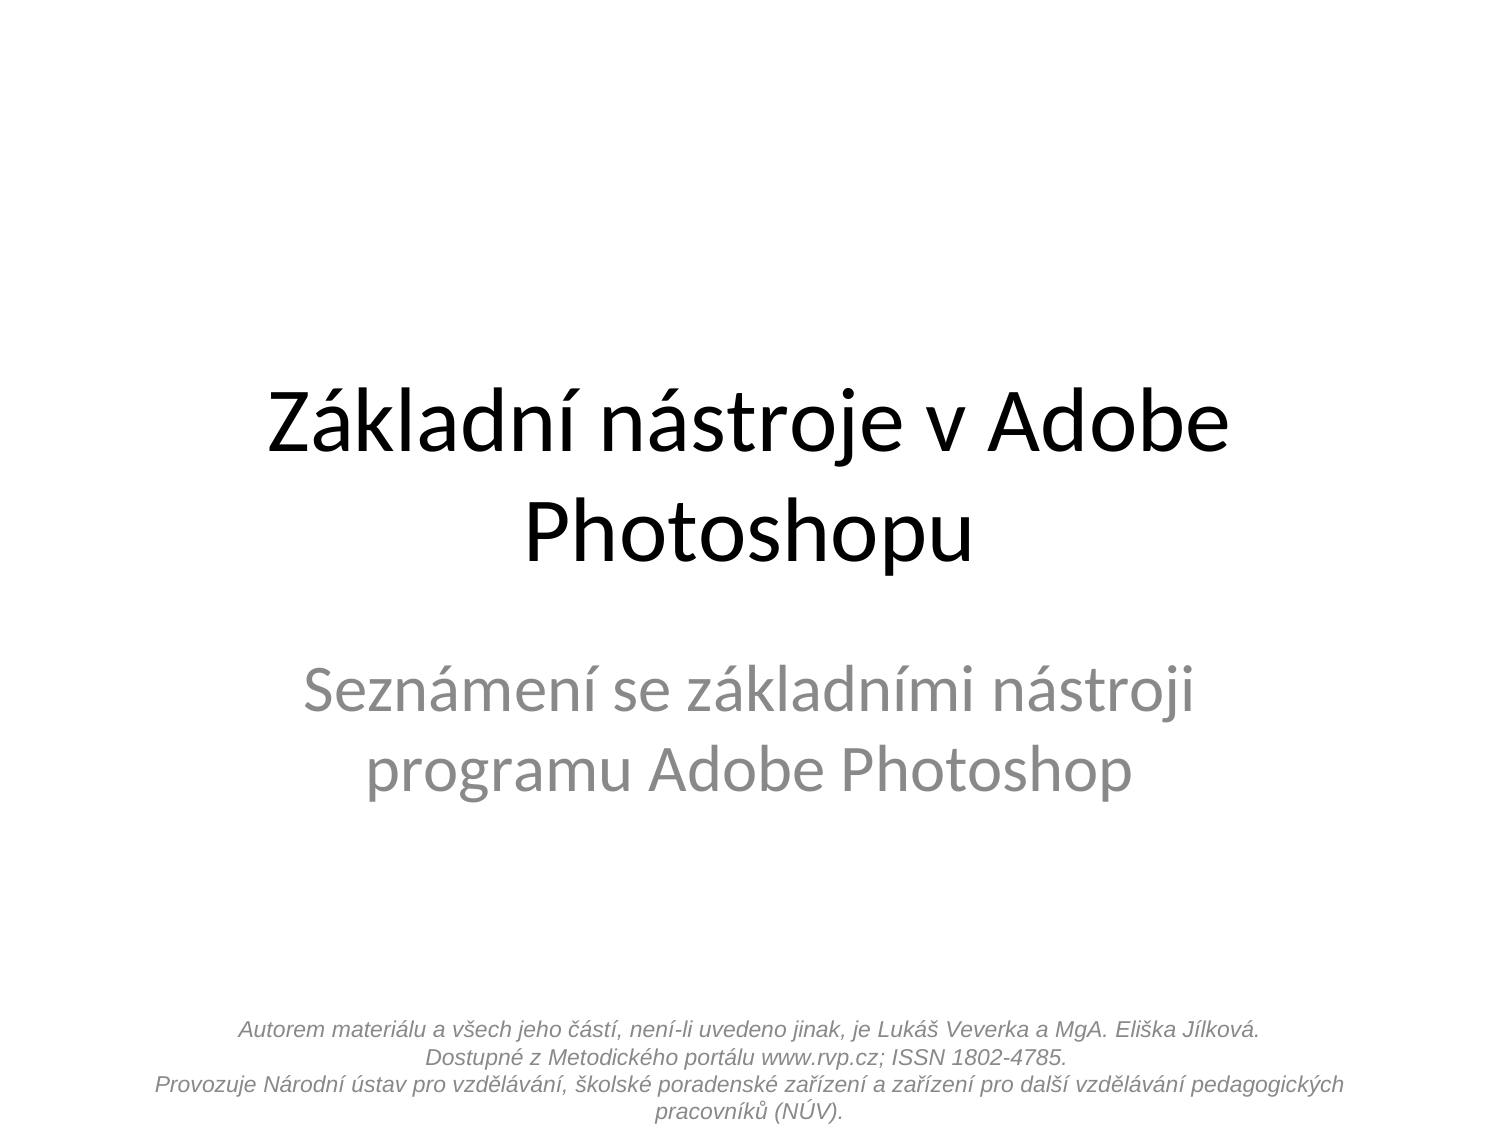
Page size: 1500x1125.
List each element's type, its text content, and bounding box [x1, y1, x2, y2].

title Základní nástroje v Adobe Photoshopu [112, 349, 1388, 591]
text_box Seznámení se základními nástroji programu Adobe Photoshop [225, 637, 1276, 833]
text_box Autorem materiálu a všech jeho částí, není-li uvedeno jinak, je Lukáš Veverka a MgA. Eliška Jílková. Dostupné z Metodického portálu www.rvp.cz; ISSN 1802-4785. Provozuje Národní ústav pro vzdělávání, školské poradenské zařízení a zařízení pro další vzdělávání pedagogických pracovníků (NÚV). [135, 1053, 1365, 1114]
